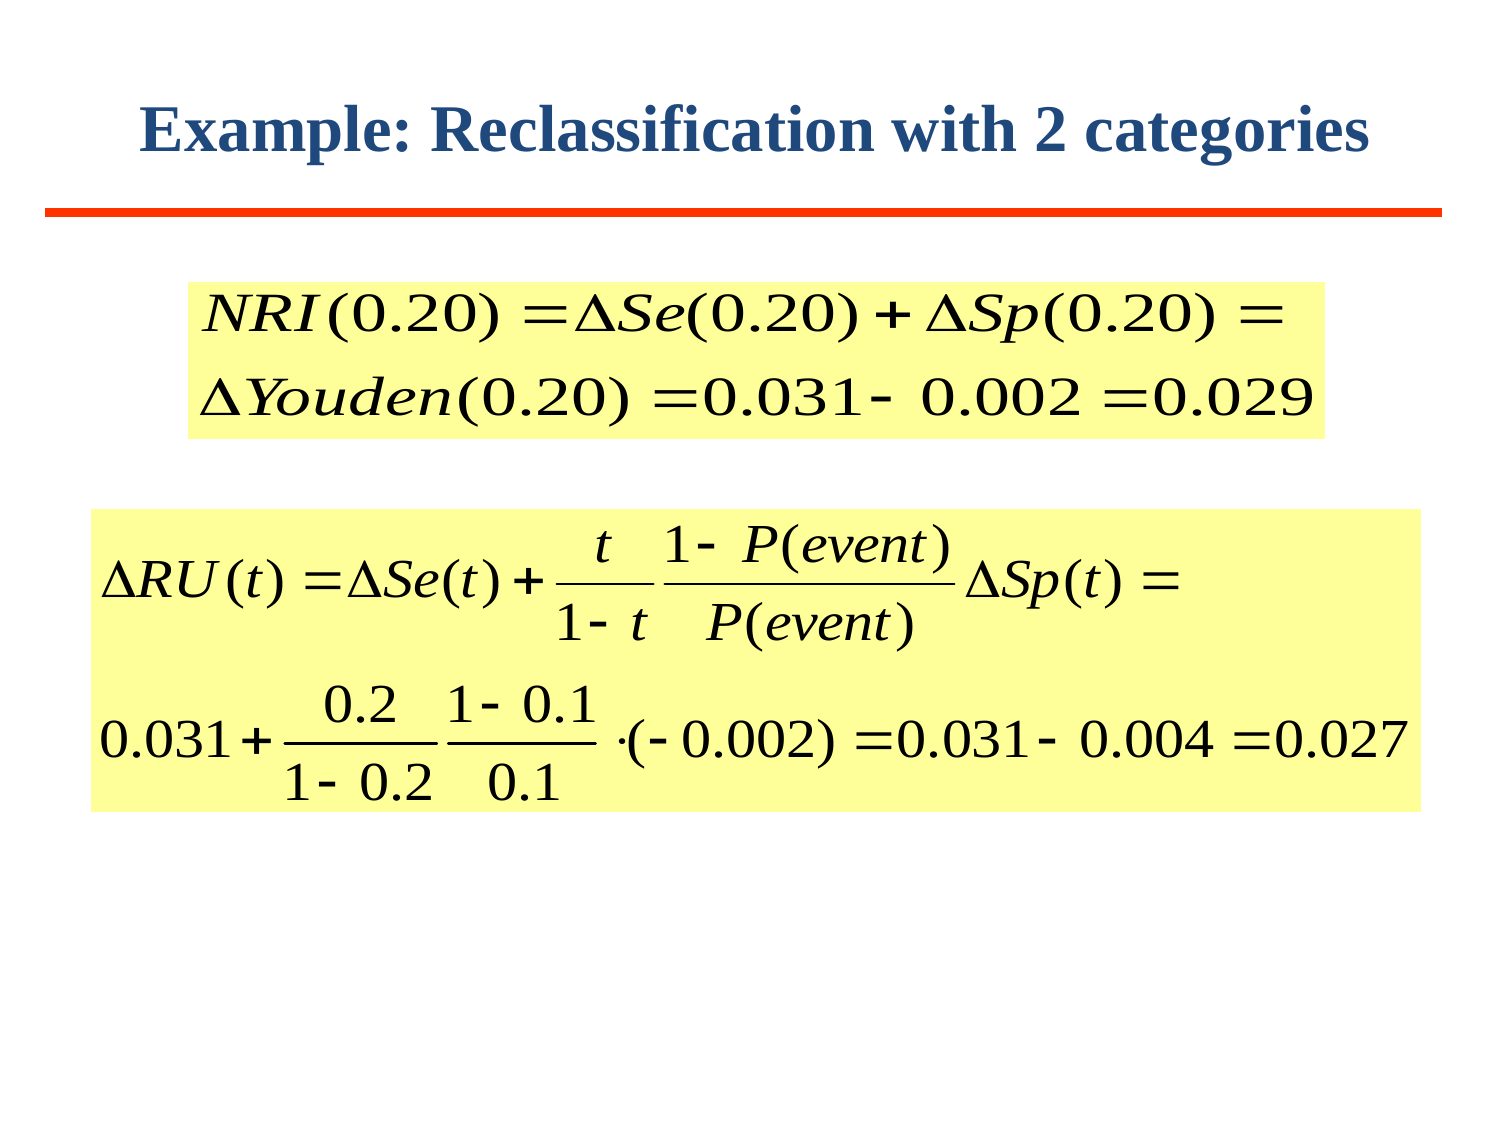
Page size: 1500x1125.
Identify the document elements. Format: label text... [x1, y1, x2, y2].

chart [91, 509, 1422, 813]
text_box Example: Reclassification with 2 categories [99, 37, 1413, 208]
chart [188, 281, 1326, 439]
